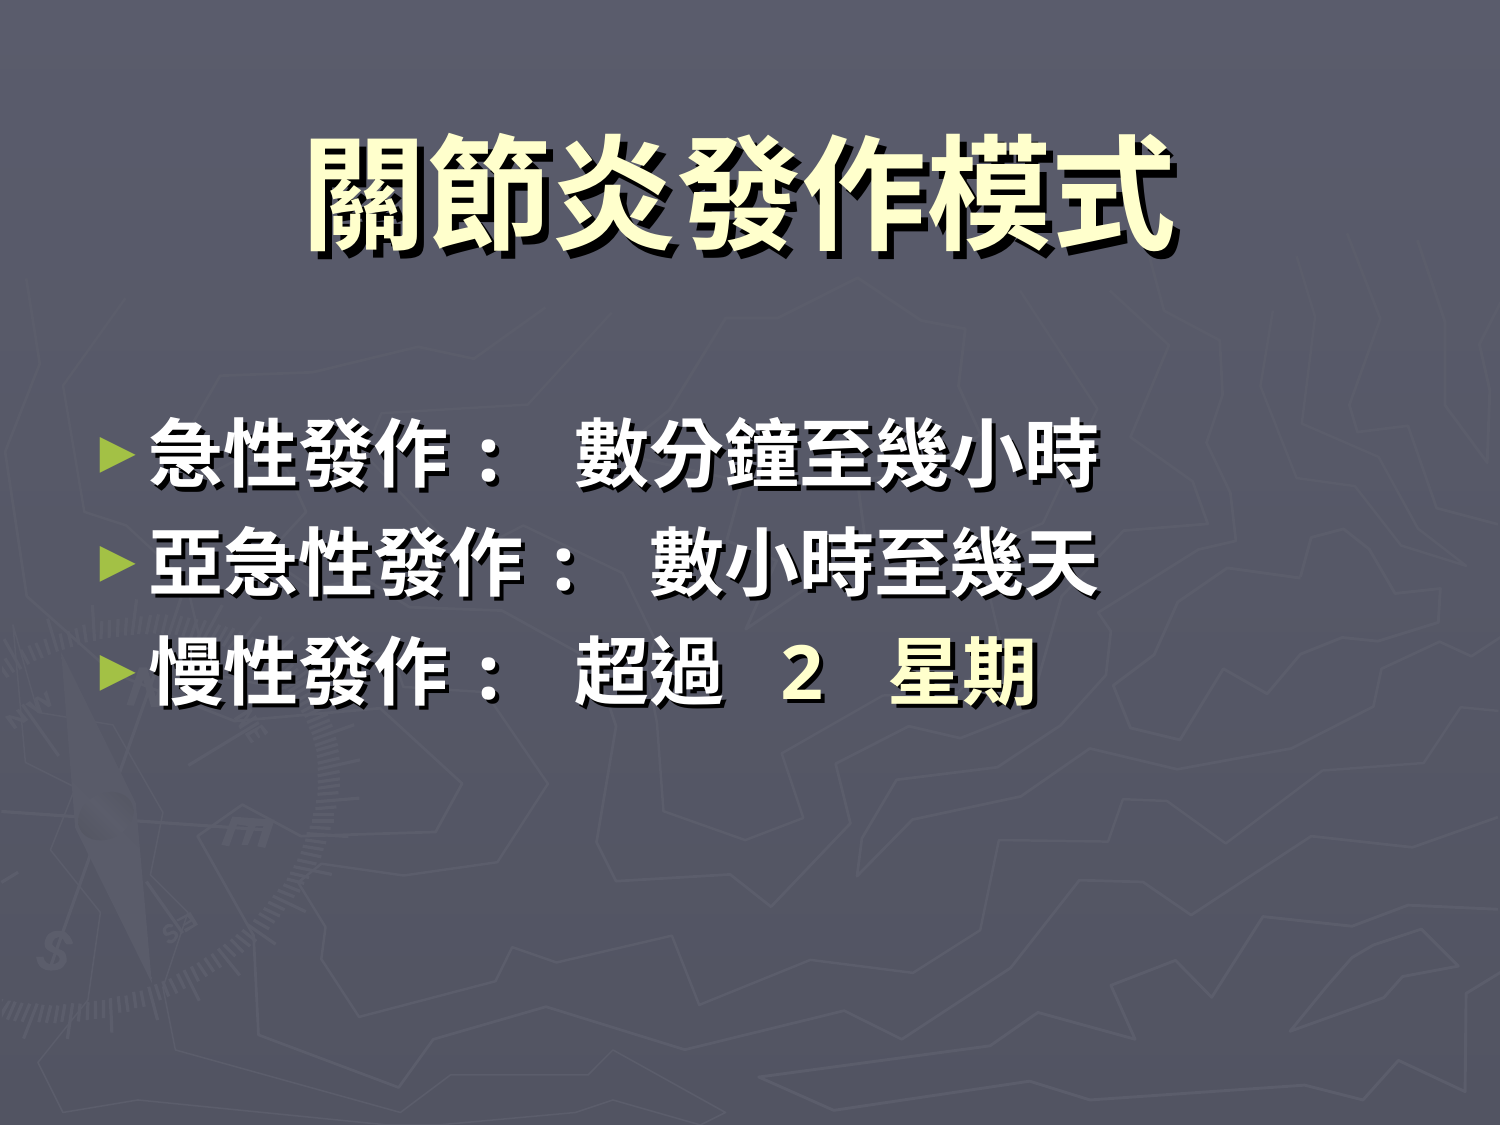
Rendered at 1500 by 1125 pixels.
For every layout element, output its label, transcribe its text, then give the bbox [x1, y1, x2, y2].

list 急性發作: 數分鐘至幾小時 亞急性發作: 數小時至幾天 慢性發作: 超過 2 星期 [73, 399, 1141, 758]
title 關節炎發作模式 [101, 96, 1377, 285]
